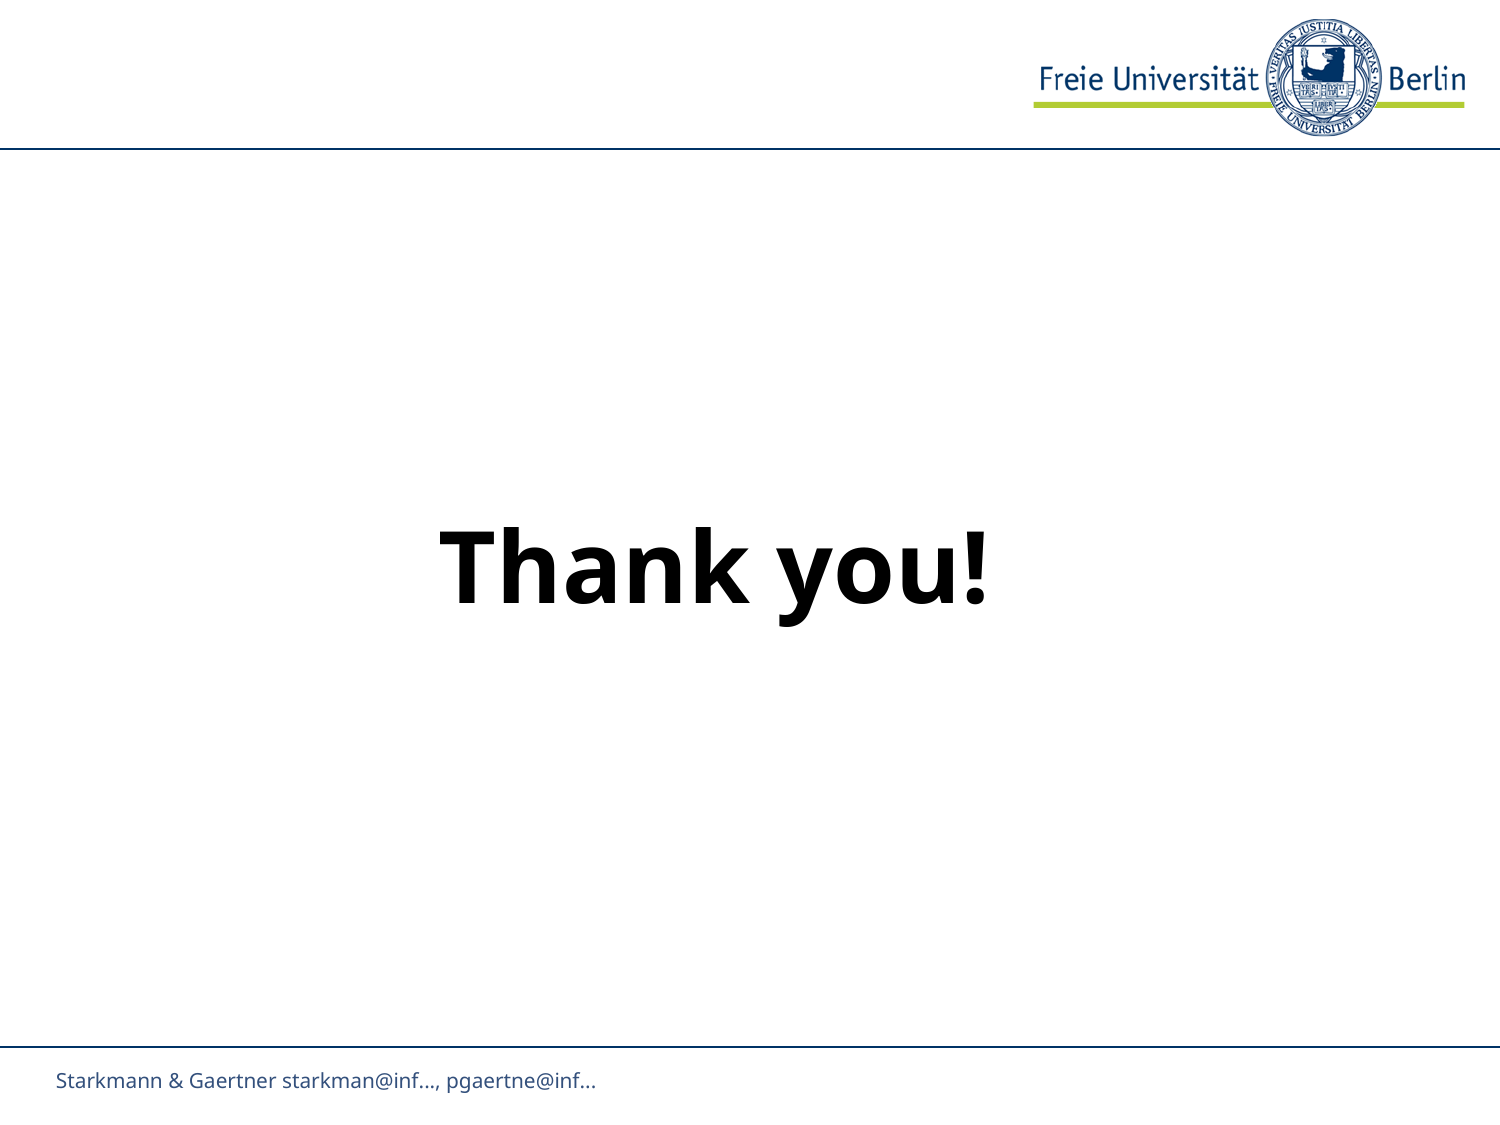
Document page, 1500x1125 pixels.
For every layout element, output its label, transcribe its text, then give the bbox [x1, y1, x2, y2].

picture [1033, 19, 1470, 137]
title Thank you! [112, 503, 1318, 641]
